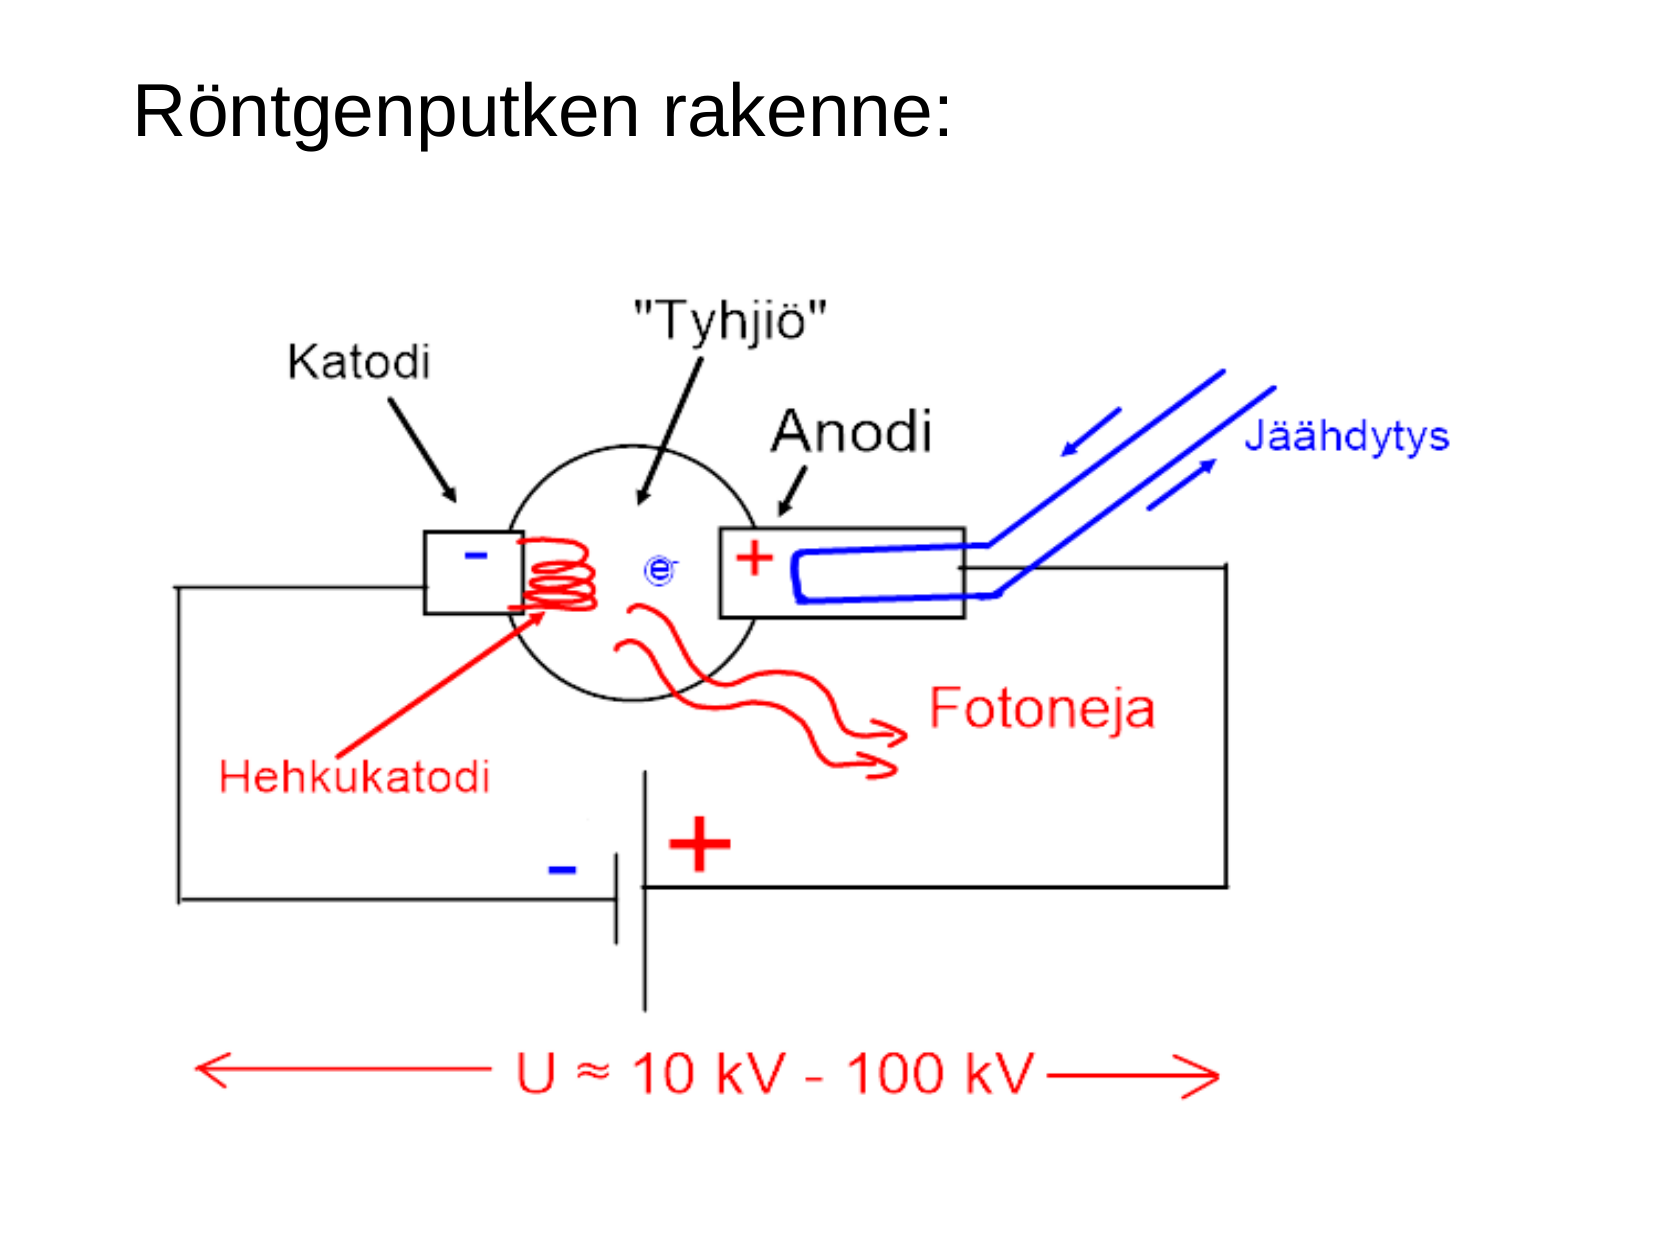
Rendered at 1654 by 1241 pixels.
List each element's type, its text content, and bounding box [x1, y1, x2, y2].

text_box Röntgenputken rakenne: [118, 61, 1264, 178]
picture [82, 200, 1556, 1180]
